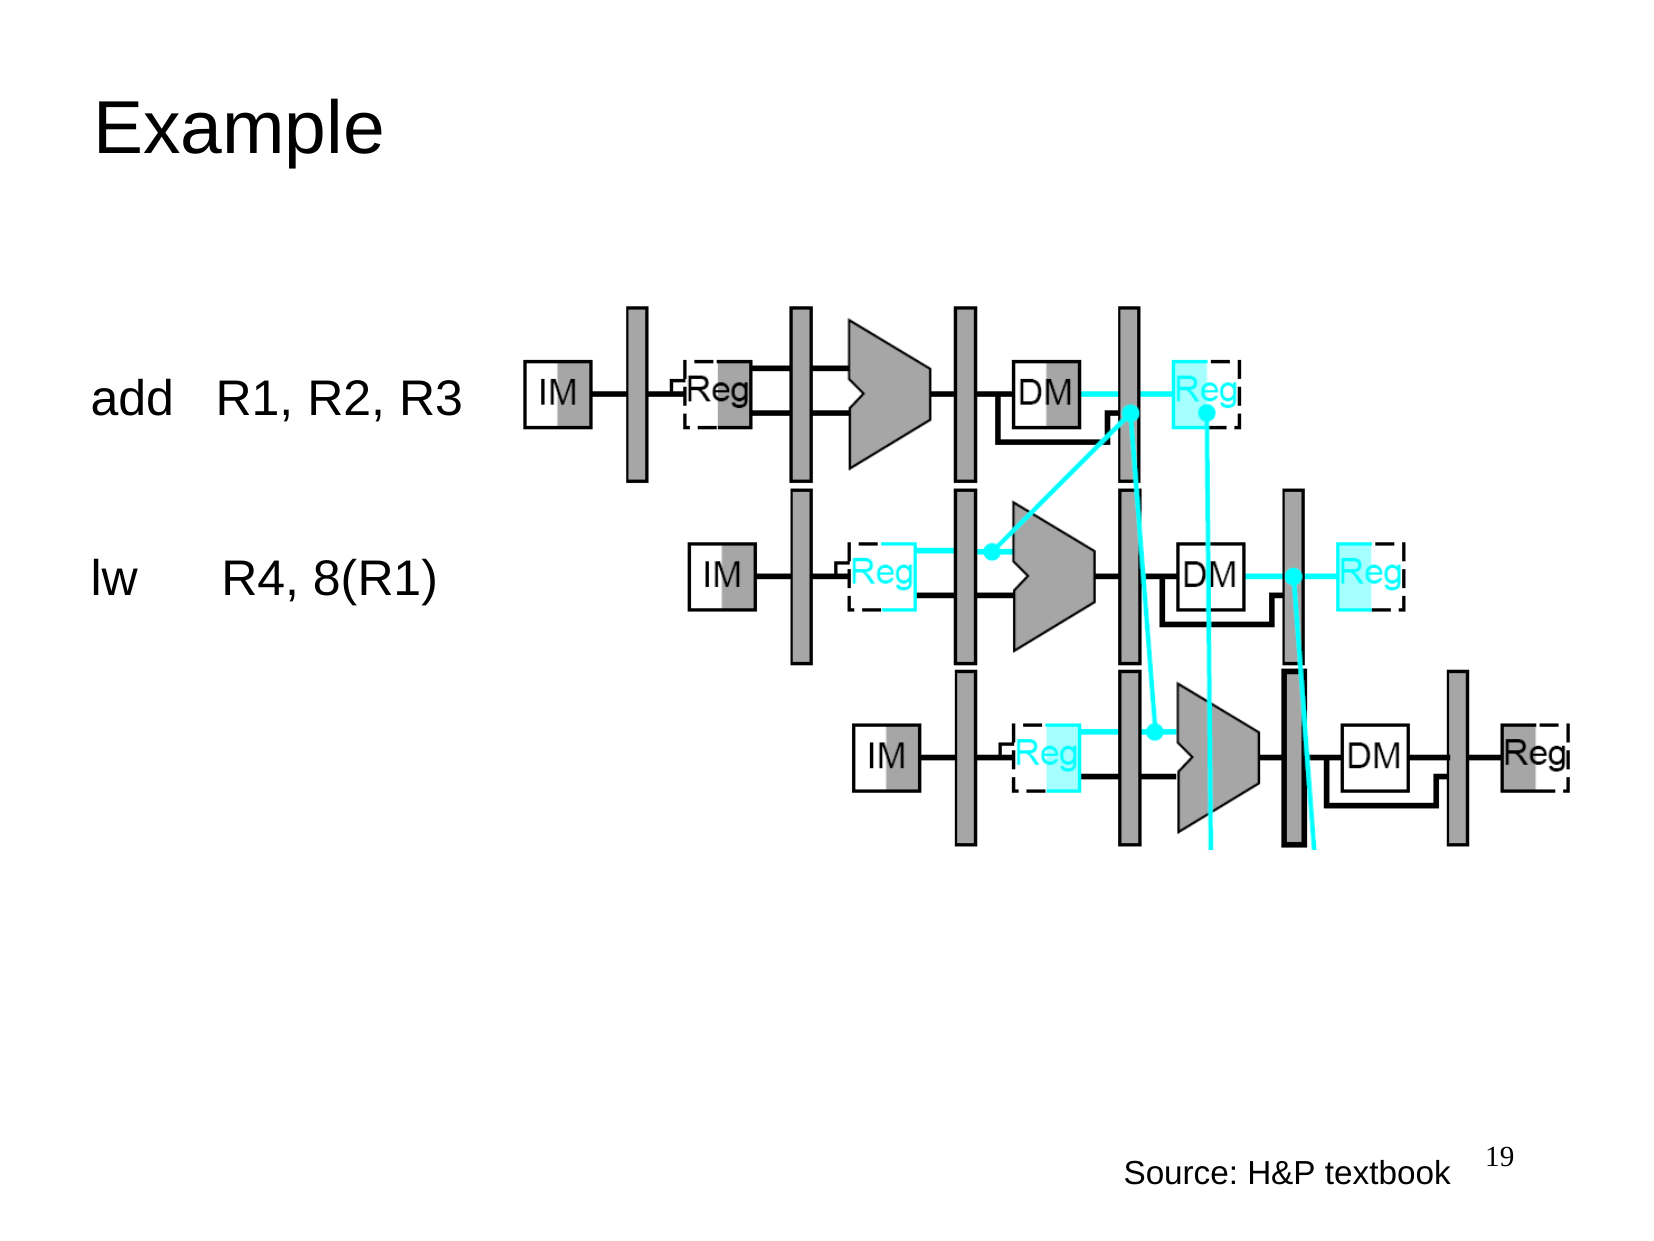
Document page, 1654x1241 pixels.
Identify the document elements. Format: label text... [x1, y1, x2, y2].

text_box Example [78, 71, 401, 177]
picture [482, 275, 1589, 850]
text_box add R1, R2, R3 lw R4, 8(R1) [75, 358, 479, 614]
text_box Source: H&P textbook [1108, 1143, 1467, 1199]
text_box <number> [1184, 1129, 1530, 1213]
